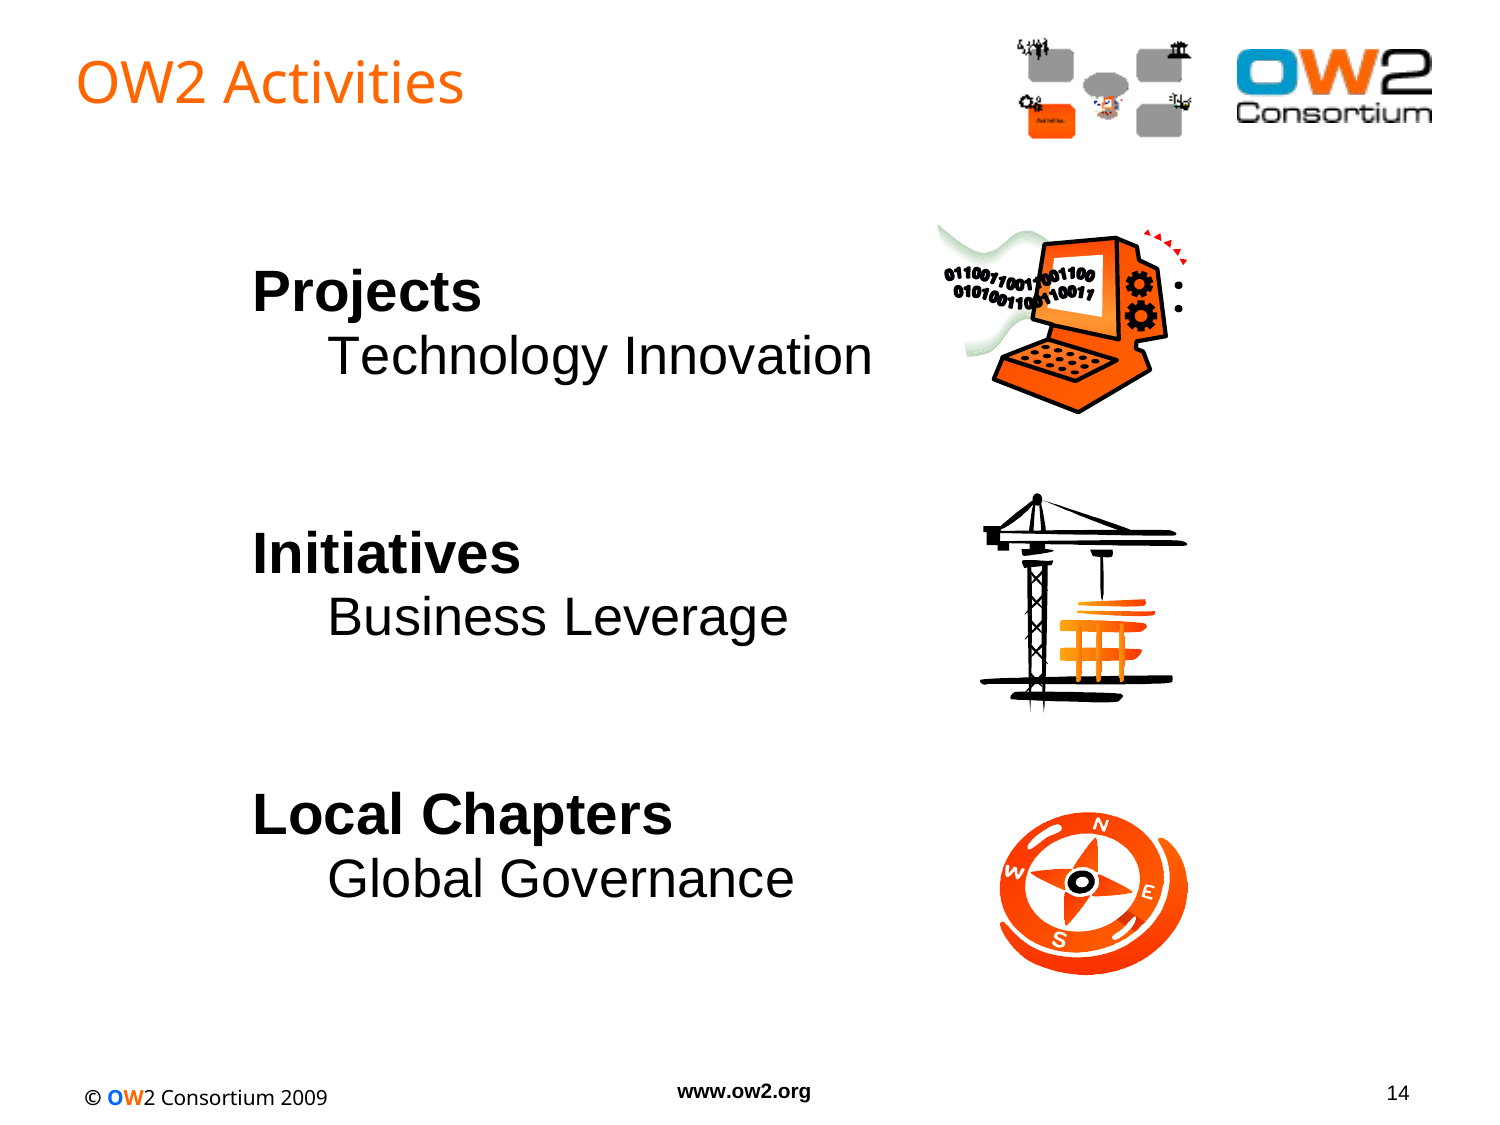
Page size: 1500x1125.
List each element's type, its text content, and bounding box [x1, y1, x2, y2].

text_box [1143, 229, 1151, 236]
text_box [980, 560, 1173, 713]
picture [1237, 49, 1432, 123]
text_box [1000, 837, 1188, 976]
text_box [937, 224, 1166, 413]
text_box [1153, 233, 1162, 242]
text_box [1163, 239, 1172, 248]
text_box [1179, 258, 1188, 266]
list Projects Technology Innovation Initiatives Business Leverage Local Chapters Global Governance [237, 262, 988, 1019]
picture [1250, 60, 1284, 86]
text_box [983, 493, 1188, 556]
text_box [1077, 549, 1146, 607]
text_box [999, 812, 1164, 953]
text_box [1174, 281, 1183, 290]
text_box [1174, 304, 1183, 313]
picture [1013, 32, 1193, 142]
title OW2 Activities [74, 45, 1175, 176]
picture [1237, 49, 1249, 59]
text_box [1076, 610, 1156, 617]
text_box [1172, 248, 1182, 256]
